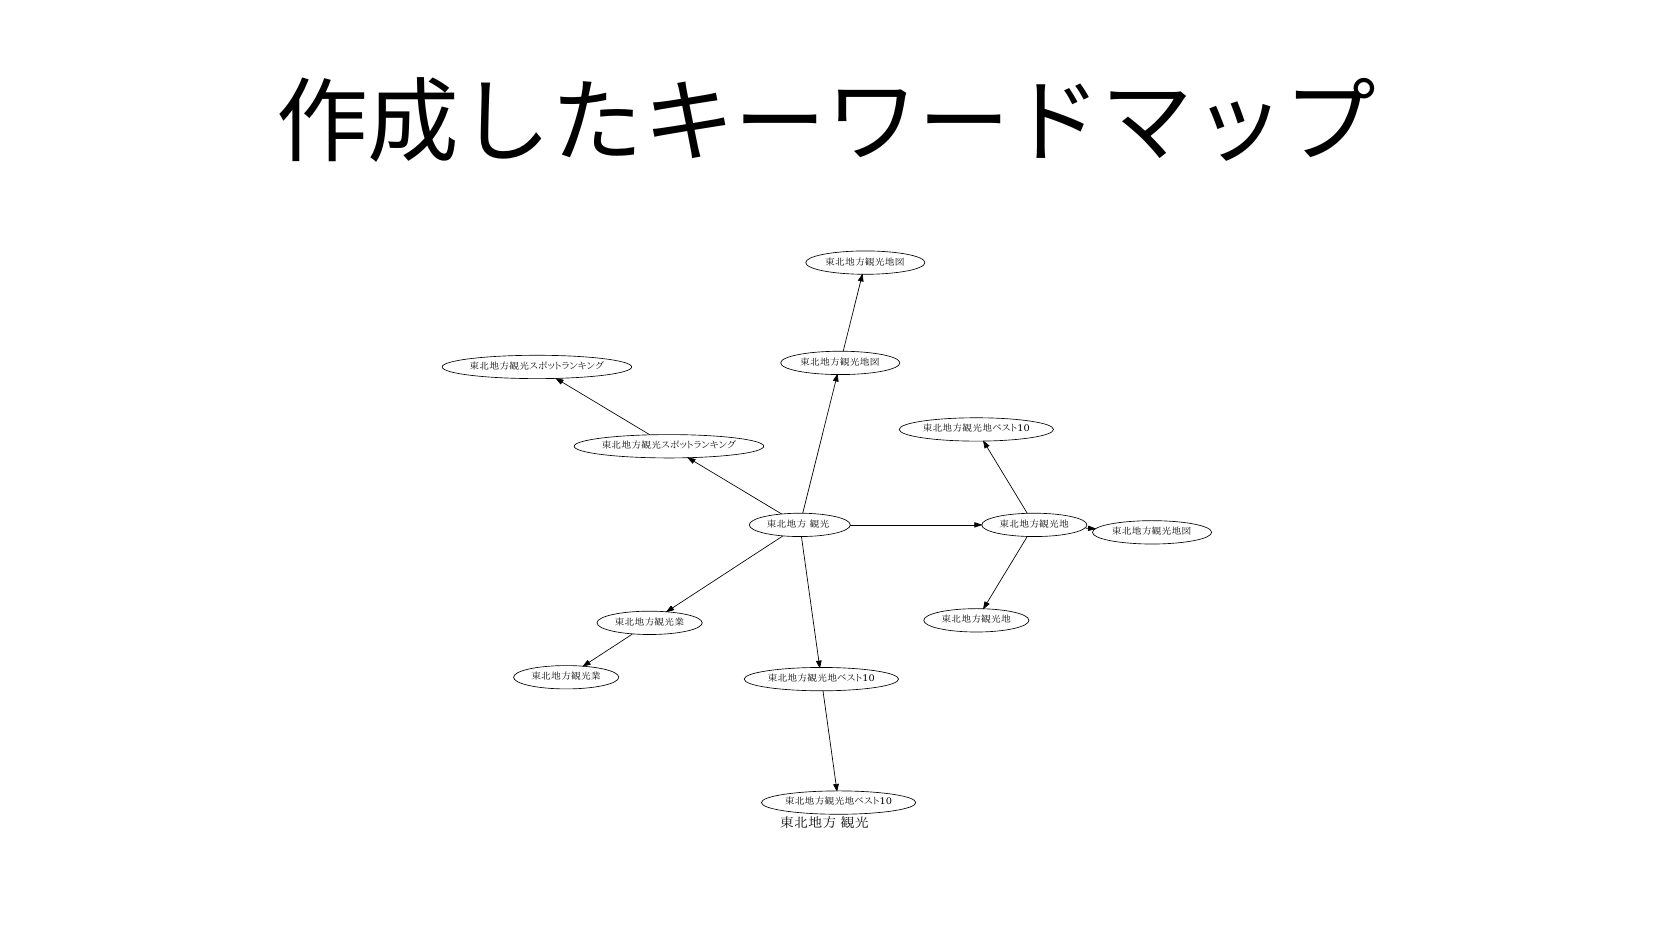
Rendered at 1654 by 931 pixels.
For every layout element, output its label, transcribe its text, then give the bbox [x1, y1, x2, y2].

picture [413, 224, 1241, 861]
title 作成したキーワードマップ [82, 37, 1571, 193]
